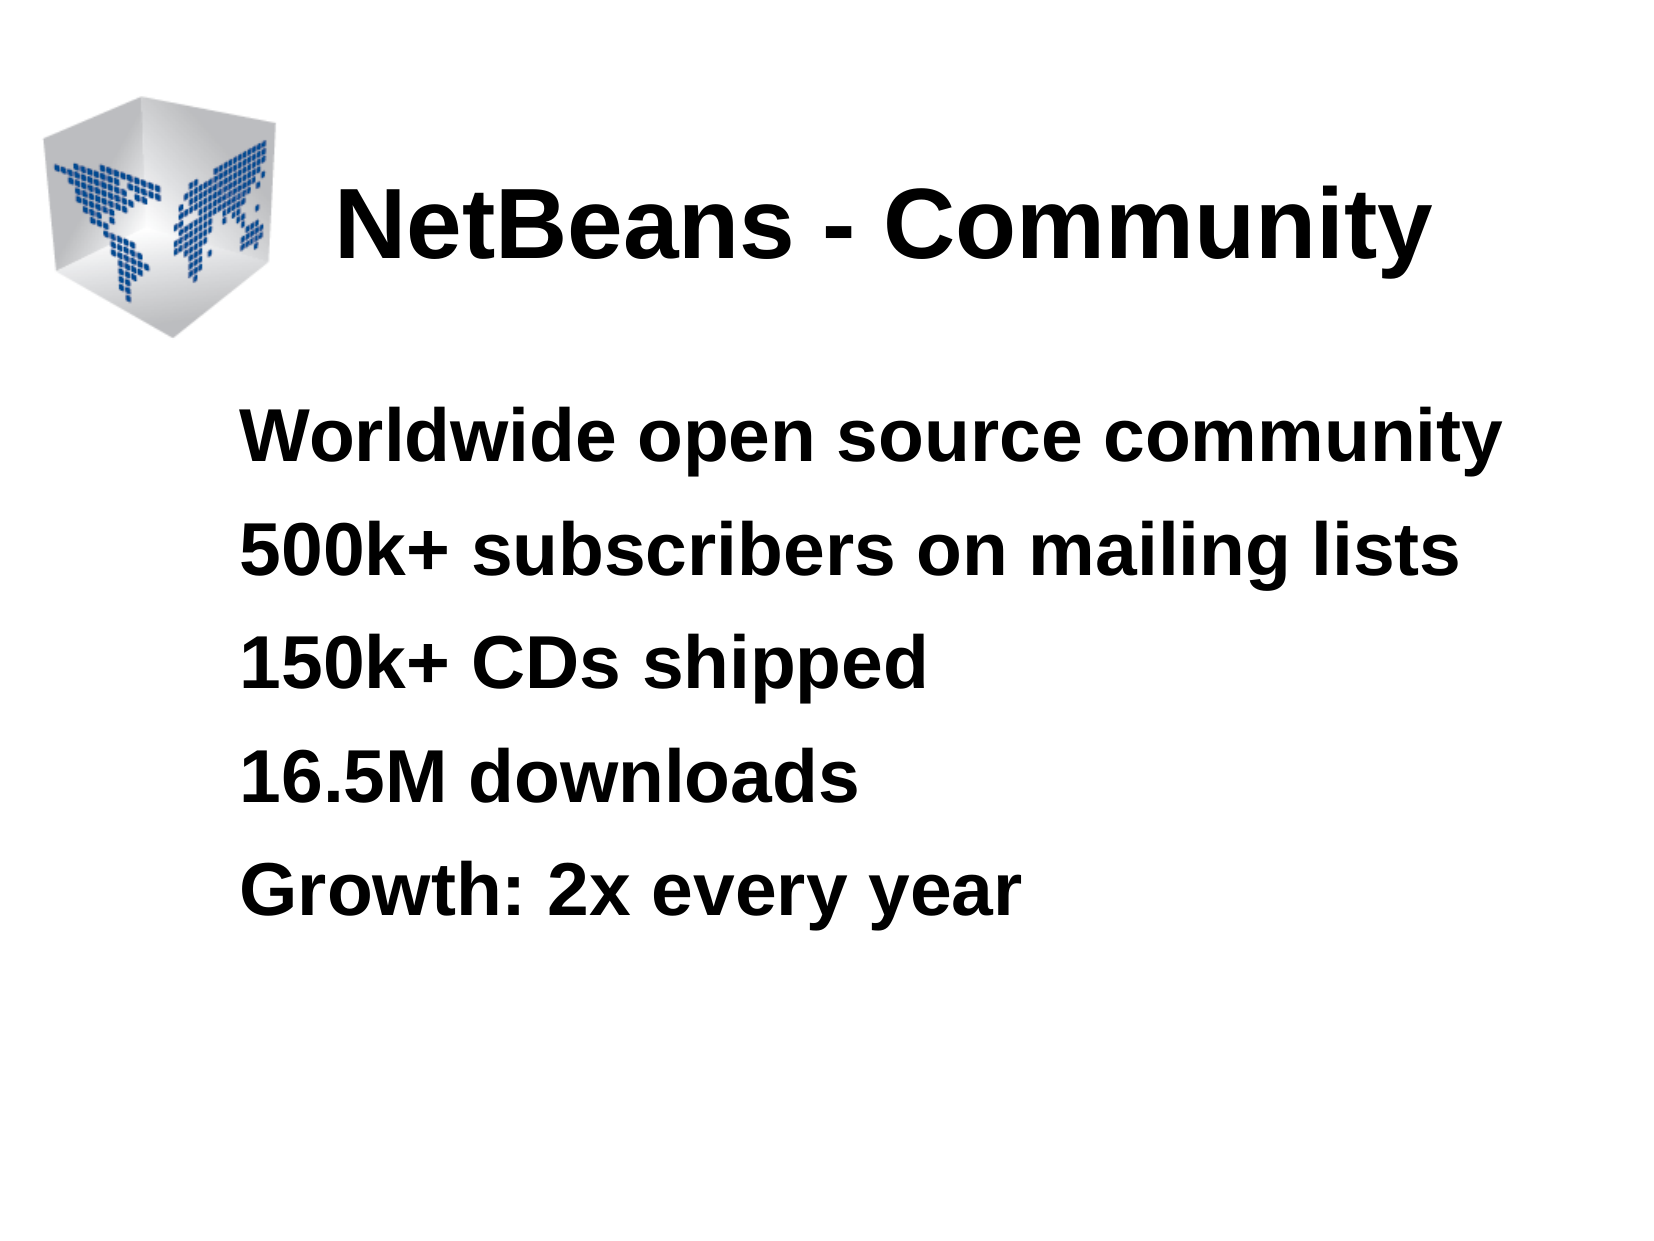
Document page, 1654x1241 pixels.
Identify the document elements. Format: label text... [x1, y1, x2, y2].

picture [11, 84, 284, 349]
list Worldwide open source community 500k+ subscribers on mailing lists 150k+ CDs shipped 16.5M downloads Growth: 2x every year [219, 393, 1576, 1175]
title NetBeans - Community [307, 120, 1576, 328]
